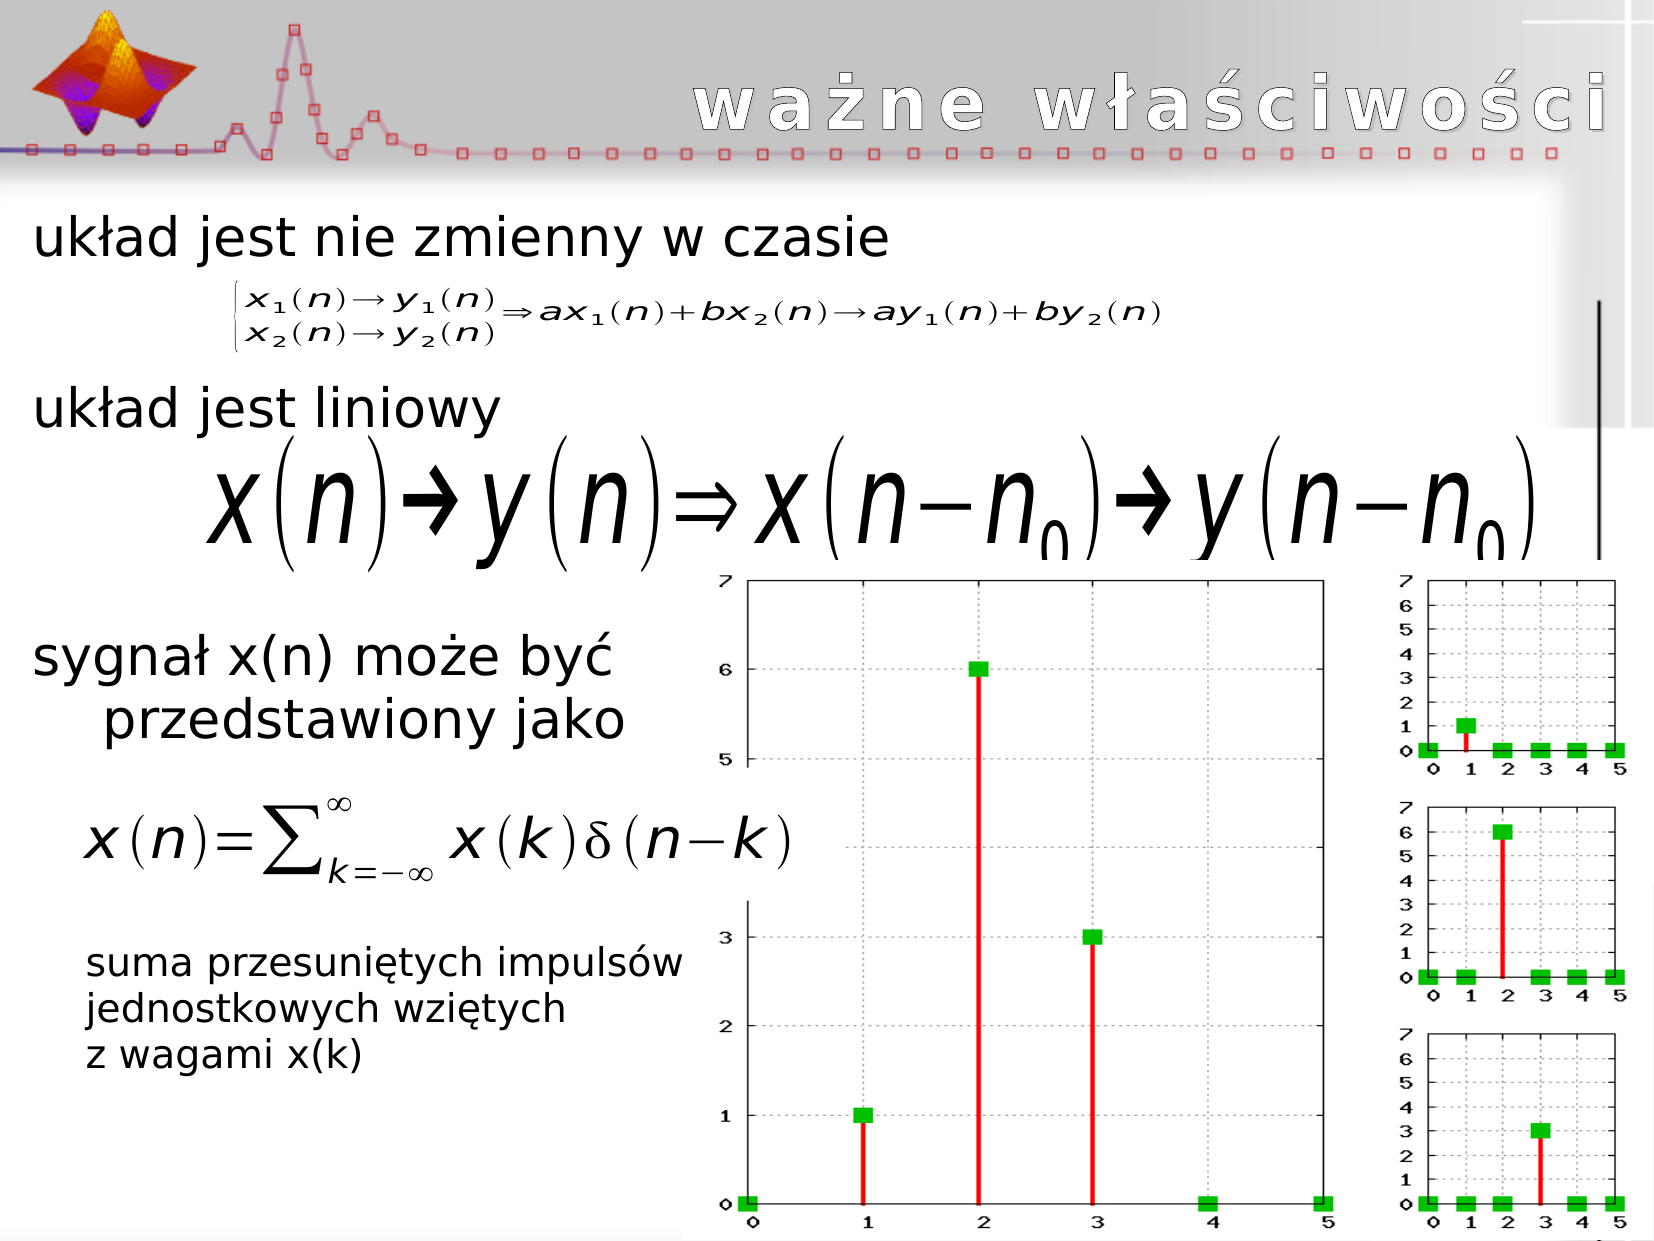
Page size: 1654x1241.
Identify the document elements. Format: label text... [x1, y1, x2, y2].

chart [73, 782, 801, 891]
text_box [575, 767, 842, 901]
chart [191, 428, 1551, 595]
title ważne właściwości [59, 29, 1610, 178]
list układ jest nie zmienny w czasie układ jest liniowy sygnał x(n) może być przedstawiony jako suma przesuniętych impulsów jednostkowych wziętych z wagami x(k) [14, 206, 1503, 1079]
picture [0, 0, 1654, 1241]
